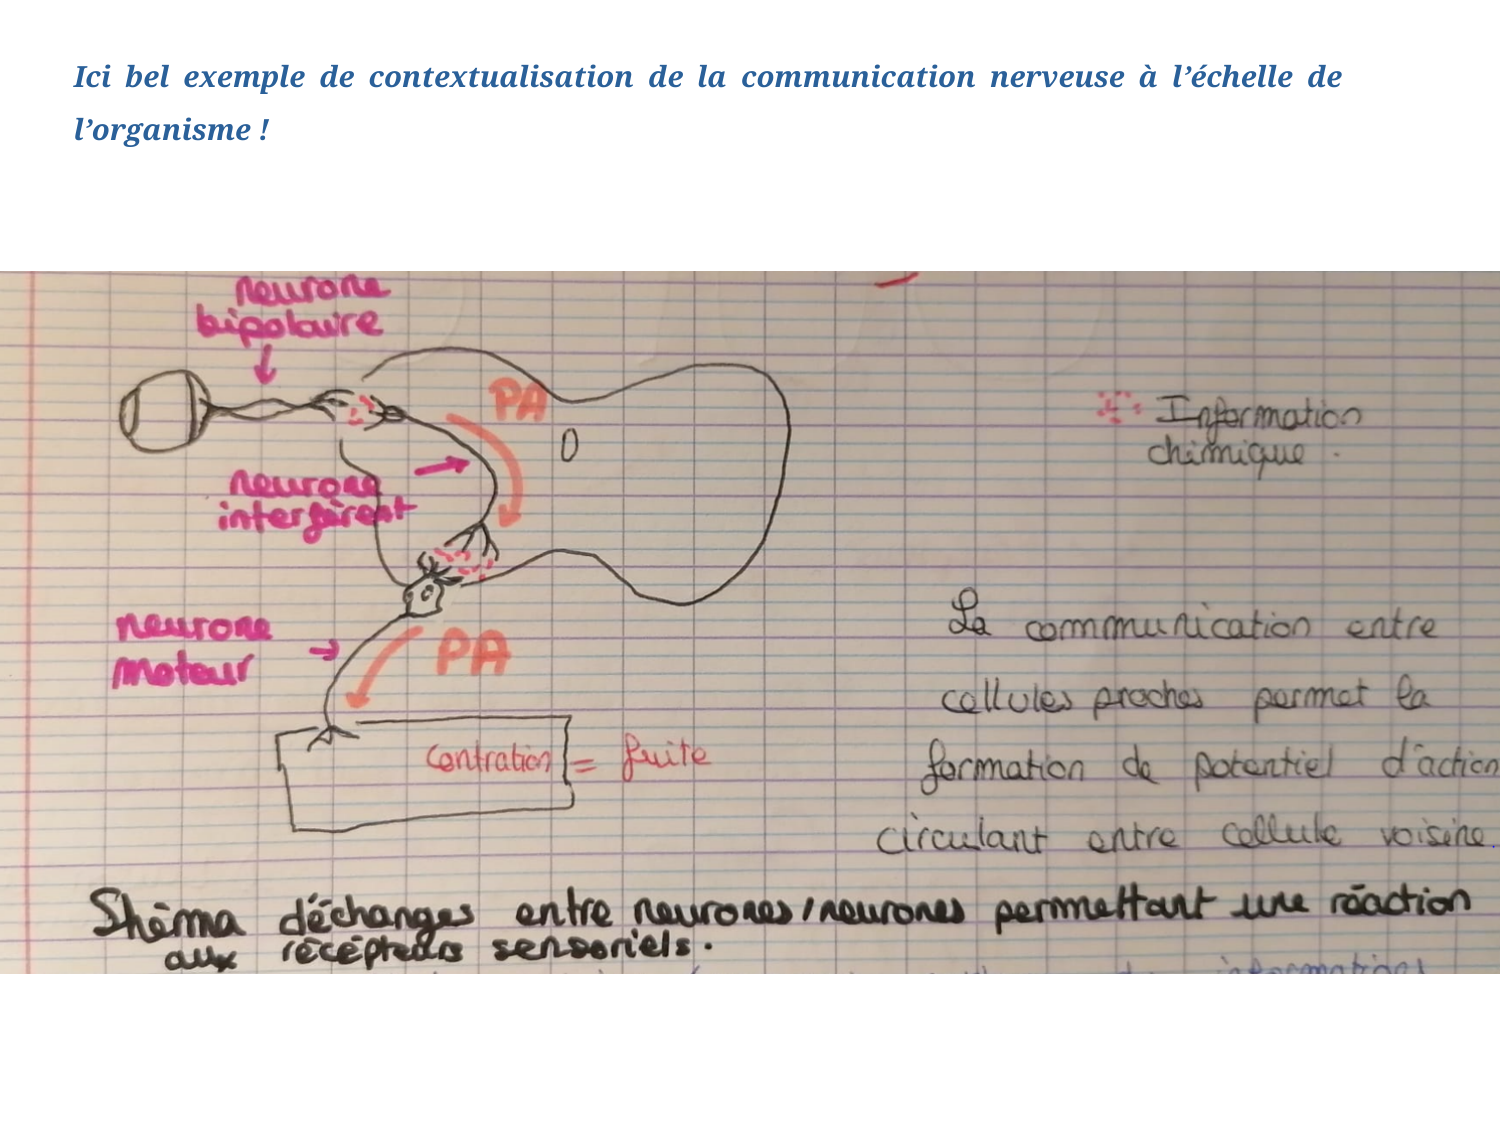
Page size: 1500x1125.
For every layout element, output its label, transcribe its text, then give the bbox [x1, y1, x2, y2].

text_box Ici bel exemple de contextualisation de la communication nerveuse à l’échelle de l’organisme ! [58, 33, 1359, 154]
picture [0, 271, 1500, 974]
